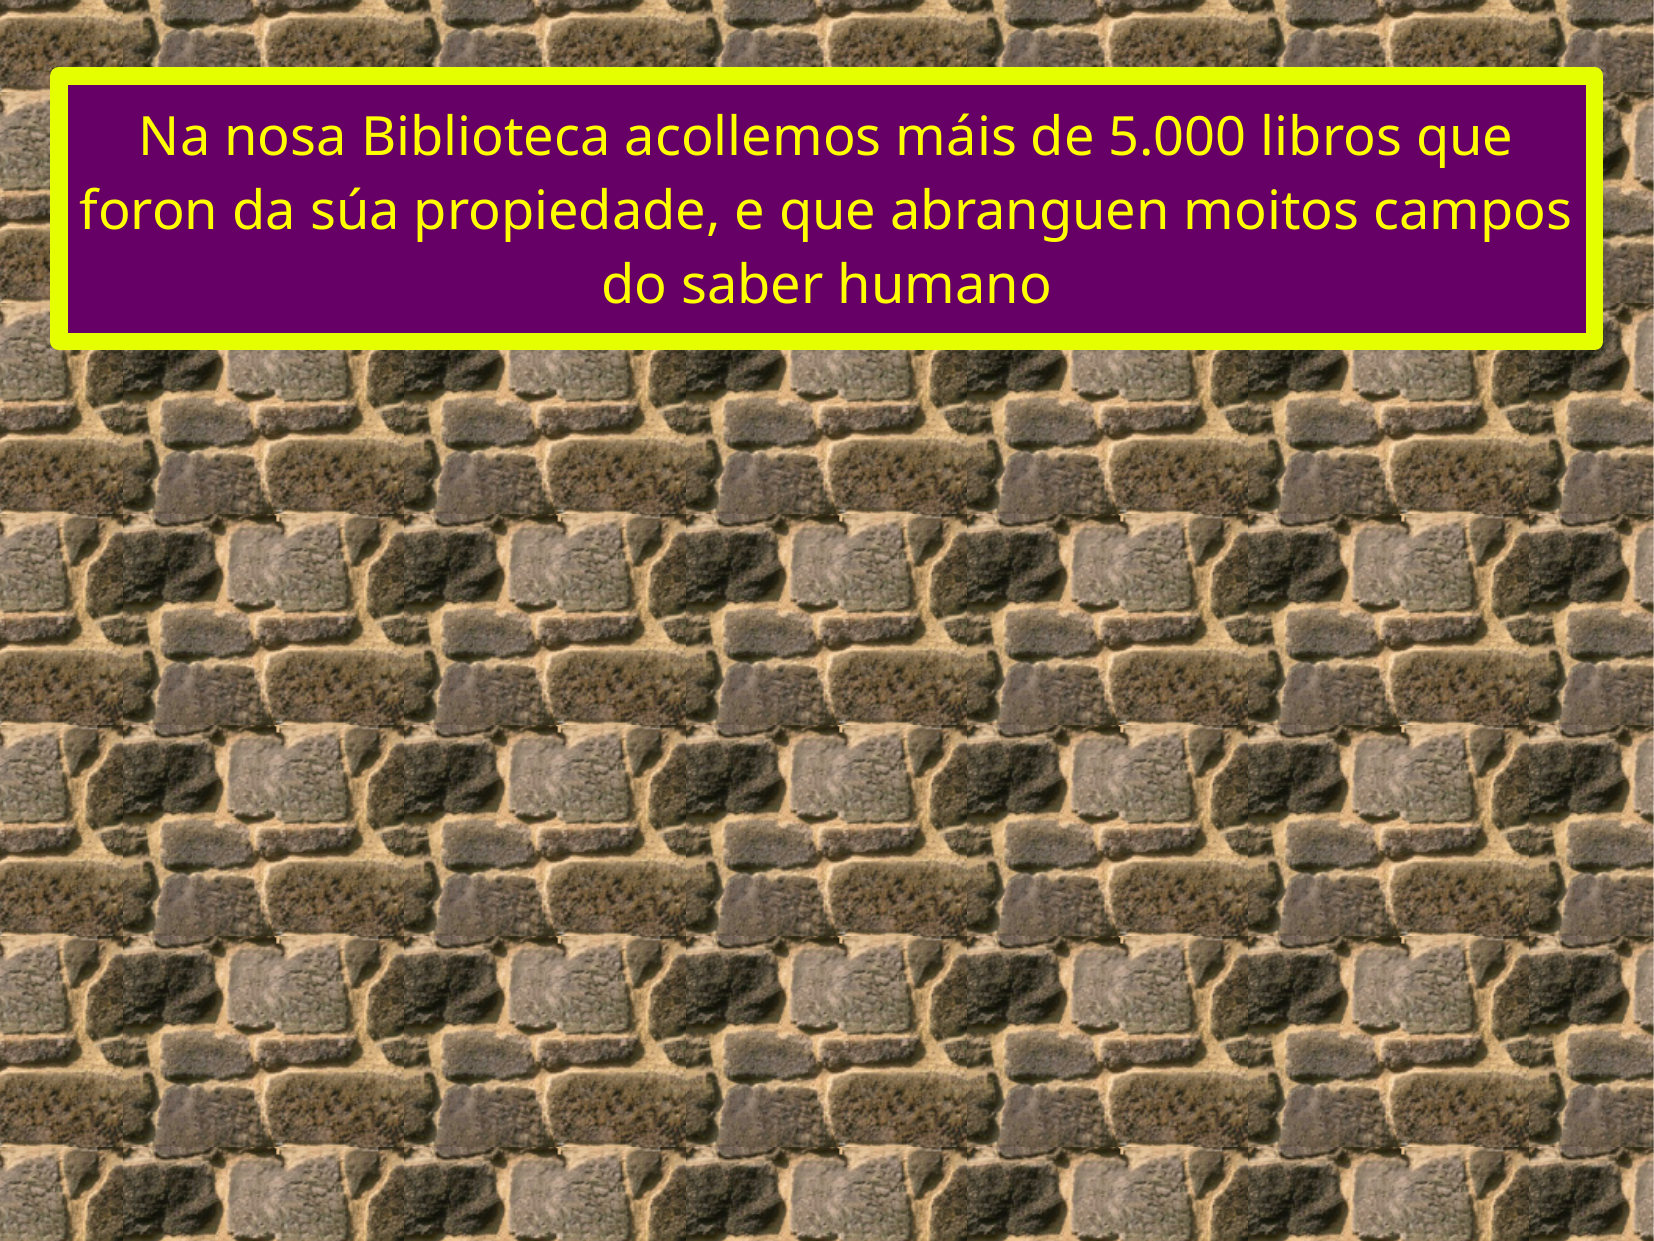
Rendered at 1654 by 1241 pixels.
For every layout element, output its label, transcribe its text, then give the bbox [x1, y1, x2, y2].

picture [0, 0, 1654, 1241]
text_box Na nosa Biblioteca acollemos máis de 5.000 libros que foron da súa propiedade, e que abranguen moitos campos do saber humano [59, 75, 1595, 304]
